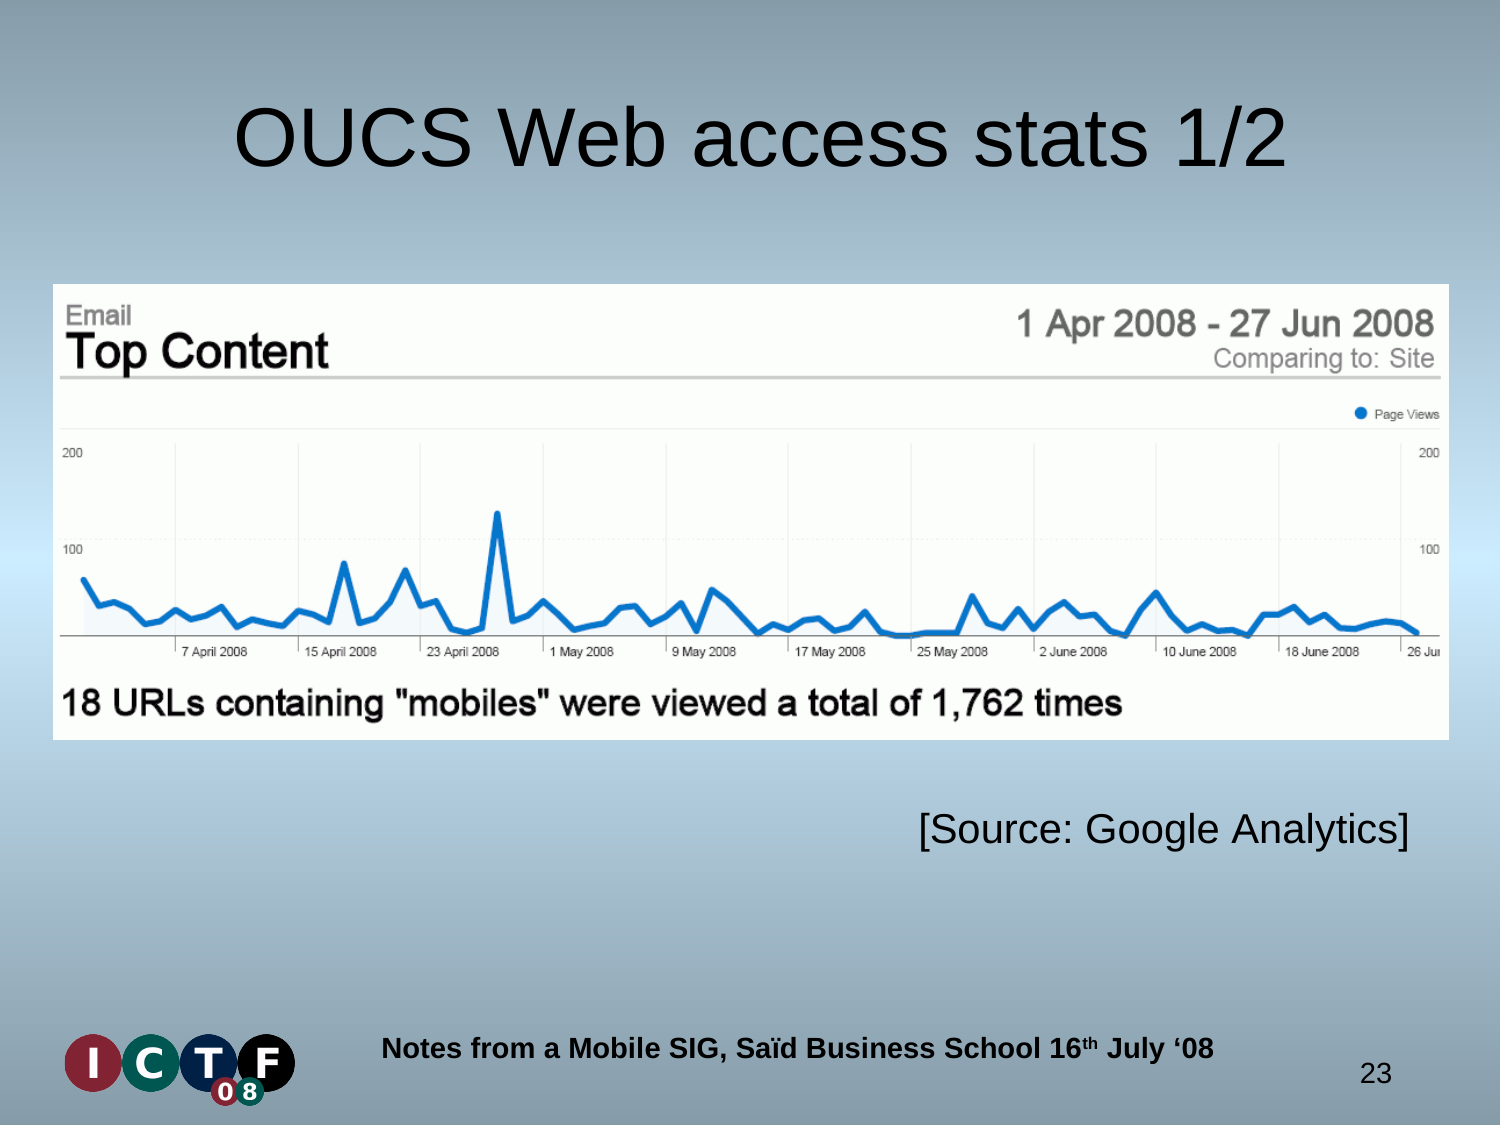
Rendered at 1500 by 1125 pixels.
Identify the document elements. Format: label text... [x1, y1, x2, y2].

title OUCS Web access stats 1/2 [206, 74, 1317, 201]
picture [64, 1034, 295, 1106]
picture [53, 284, 1449, 740]
list [Source: Google Analytics] [868, 798, 1426, 870]
